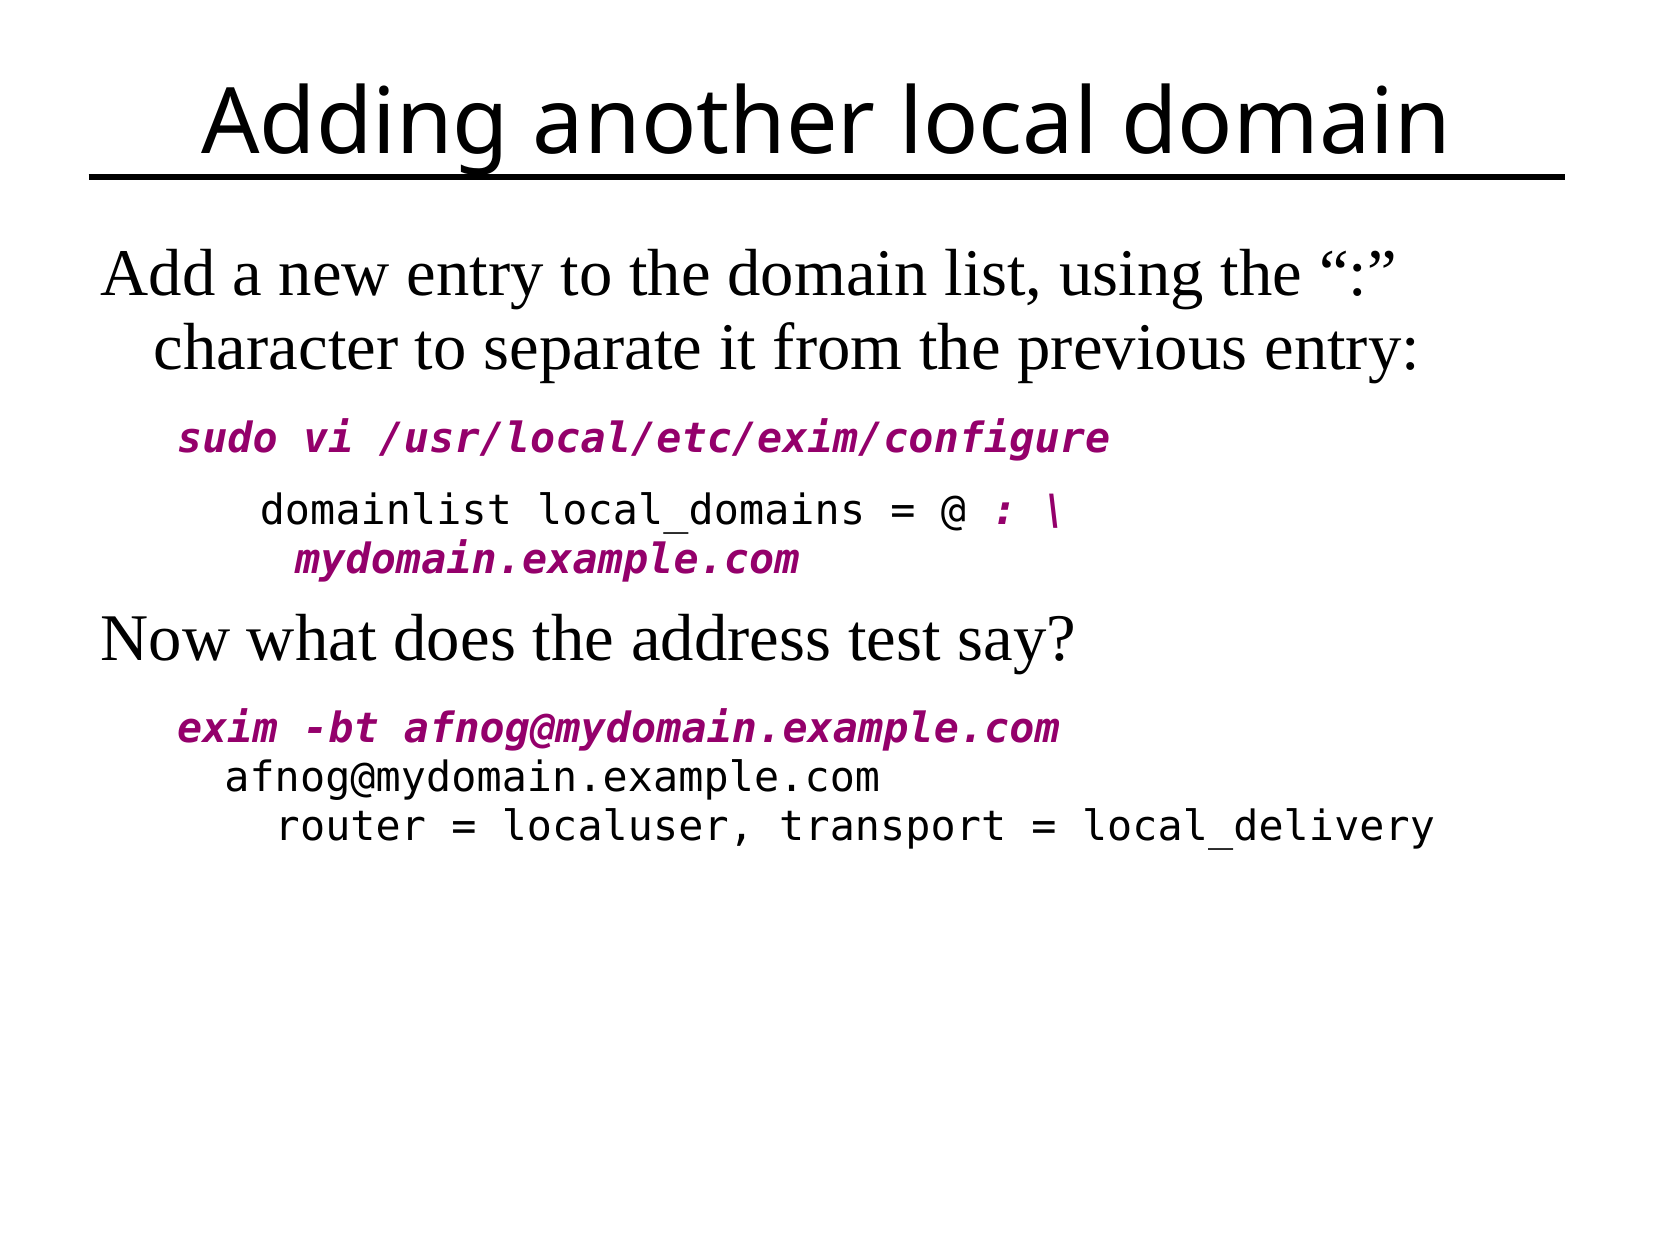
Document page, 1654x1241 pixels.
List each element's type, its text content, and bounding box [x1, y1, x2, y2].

list Add a new entry to the domain list, using the “:” character to separate it from the previous entry: sudo vi /usr/local/etc/exim/configure domainlist local_domains = @ : \ mydomain.example.com Now what does the address test say? exim -bt afnog@mydomain.example.com afnog@mydomain.example.com router = localuser, transport = local_delivery [82, 236, 1571, 1123]
title Adding another local domain [82, 29, 1571, 207]
